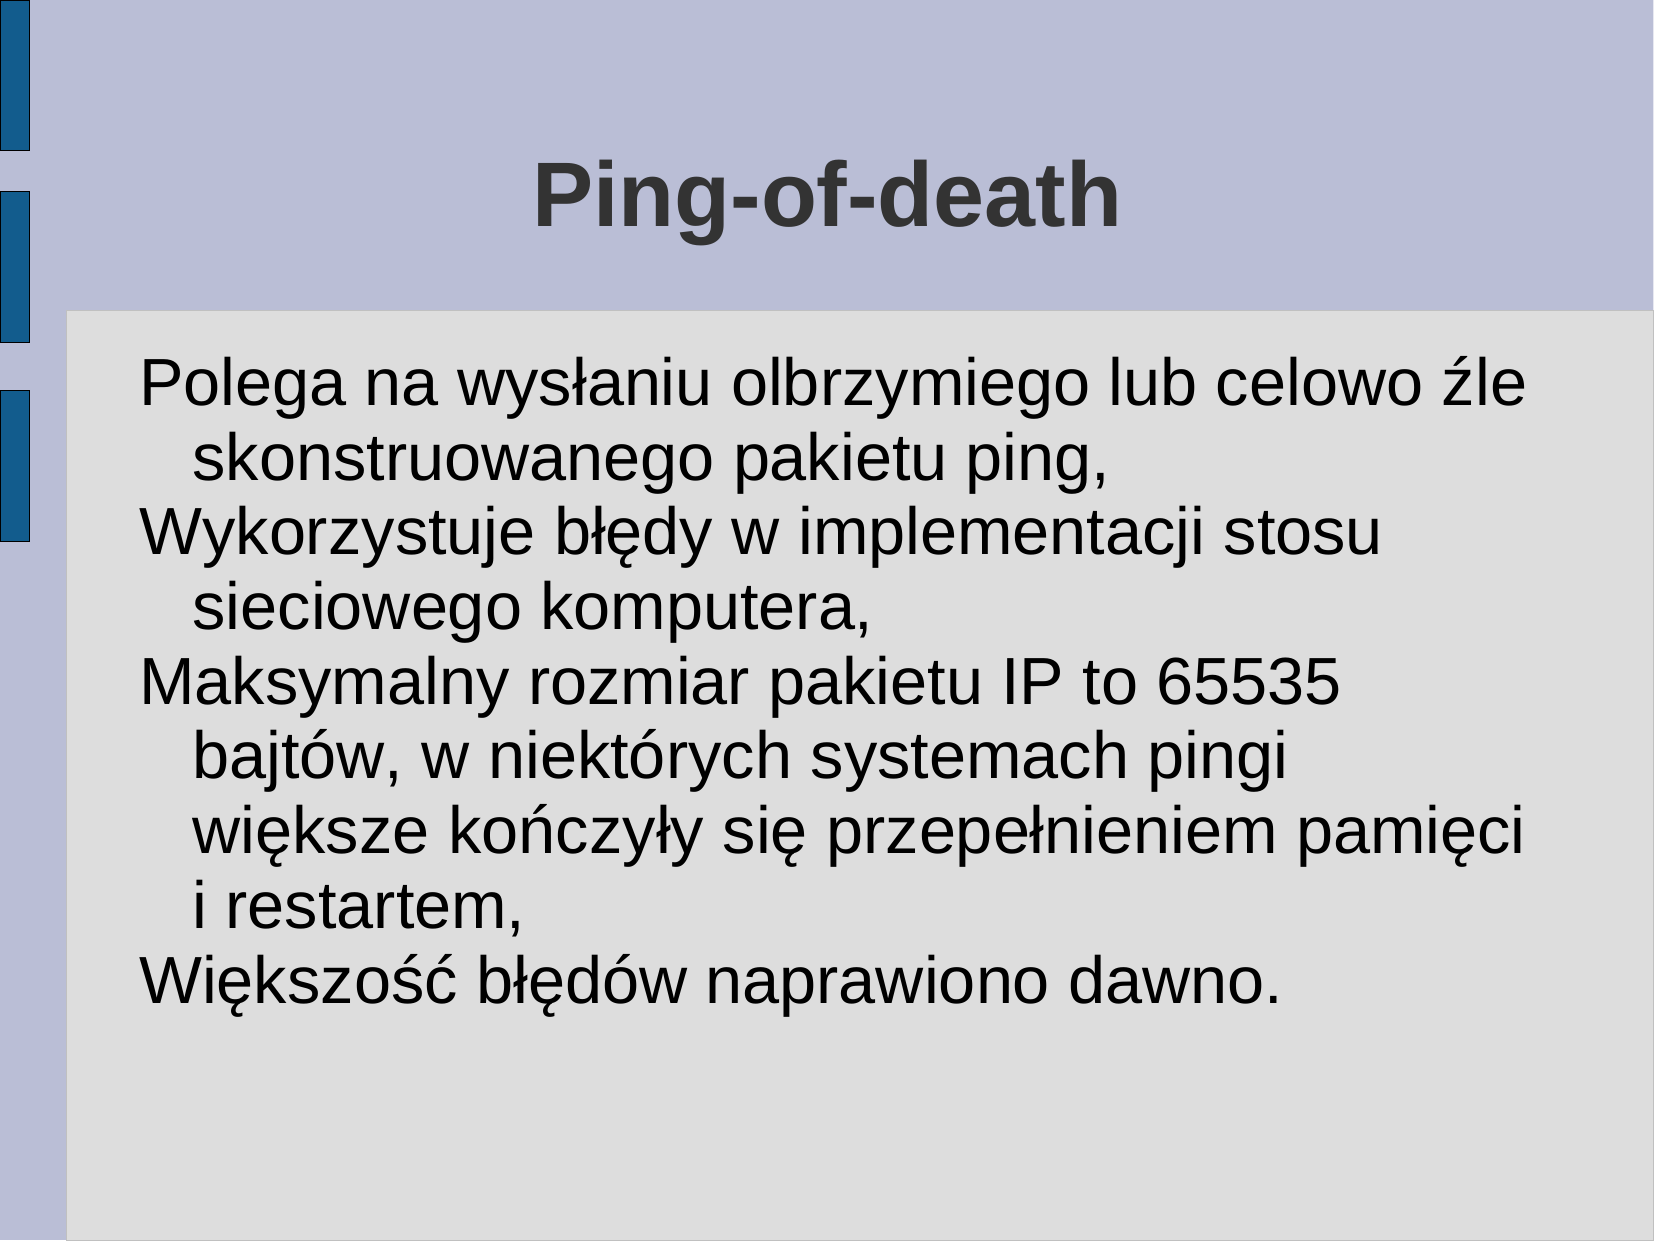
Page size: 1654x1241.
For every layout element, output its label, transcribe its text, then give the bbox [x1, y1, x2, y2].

title Ping-of-death [121, 91, 1534, 299]
list Polega na wysłaniu olbrzymiego lub celowo źle skonstruowanego pakietu ping, Wykorzystuje błędy w implementacji stosu sieciowego komputera, Maksymalny rozmiar pakietu IP to 65535 bajtów, w niektórych systemach pingi większe kończyły się przepełnieniem pamięci i restartem, Większość błędów naprawiono dawno. [121, 344, 1534, 1127]
